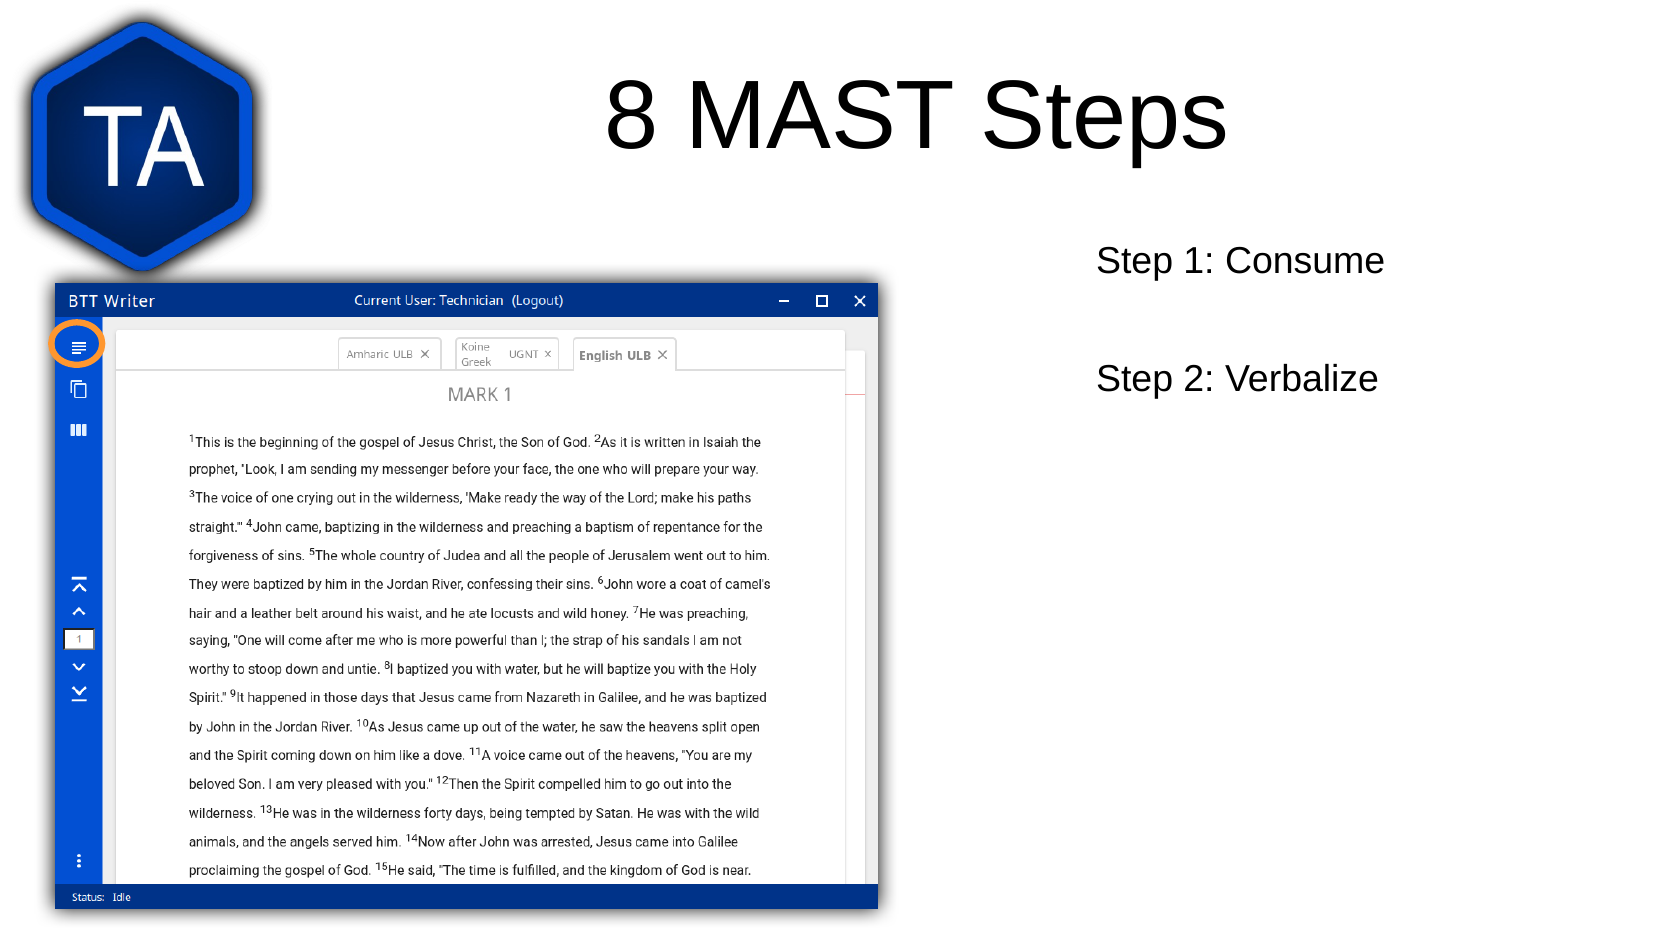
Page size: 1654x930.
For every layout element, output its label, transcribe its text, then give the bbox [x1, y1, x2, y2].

text_box Step 1: Consume [1081, 231, 1479, 289]
picture [55, 326, 98, 361]
title 8 MAST Steps [297, 37, 1571, 193]
text_box Step 2: Verbalize [1081, 349, 1479, 407]
picture [5, 9, 878, 909]
